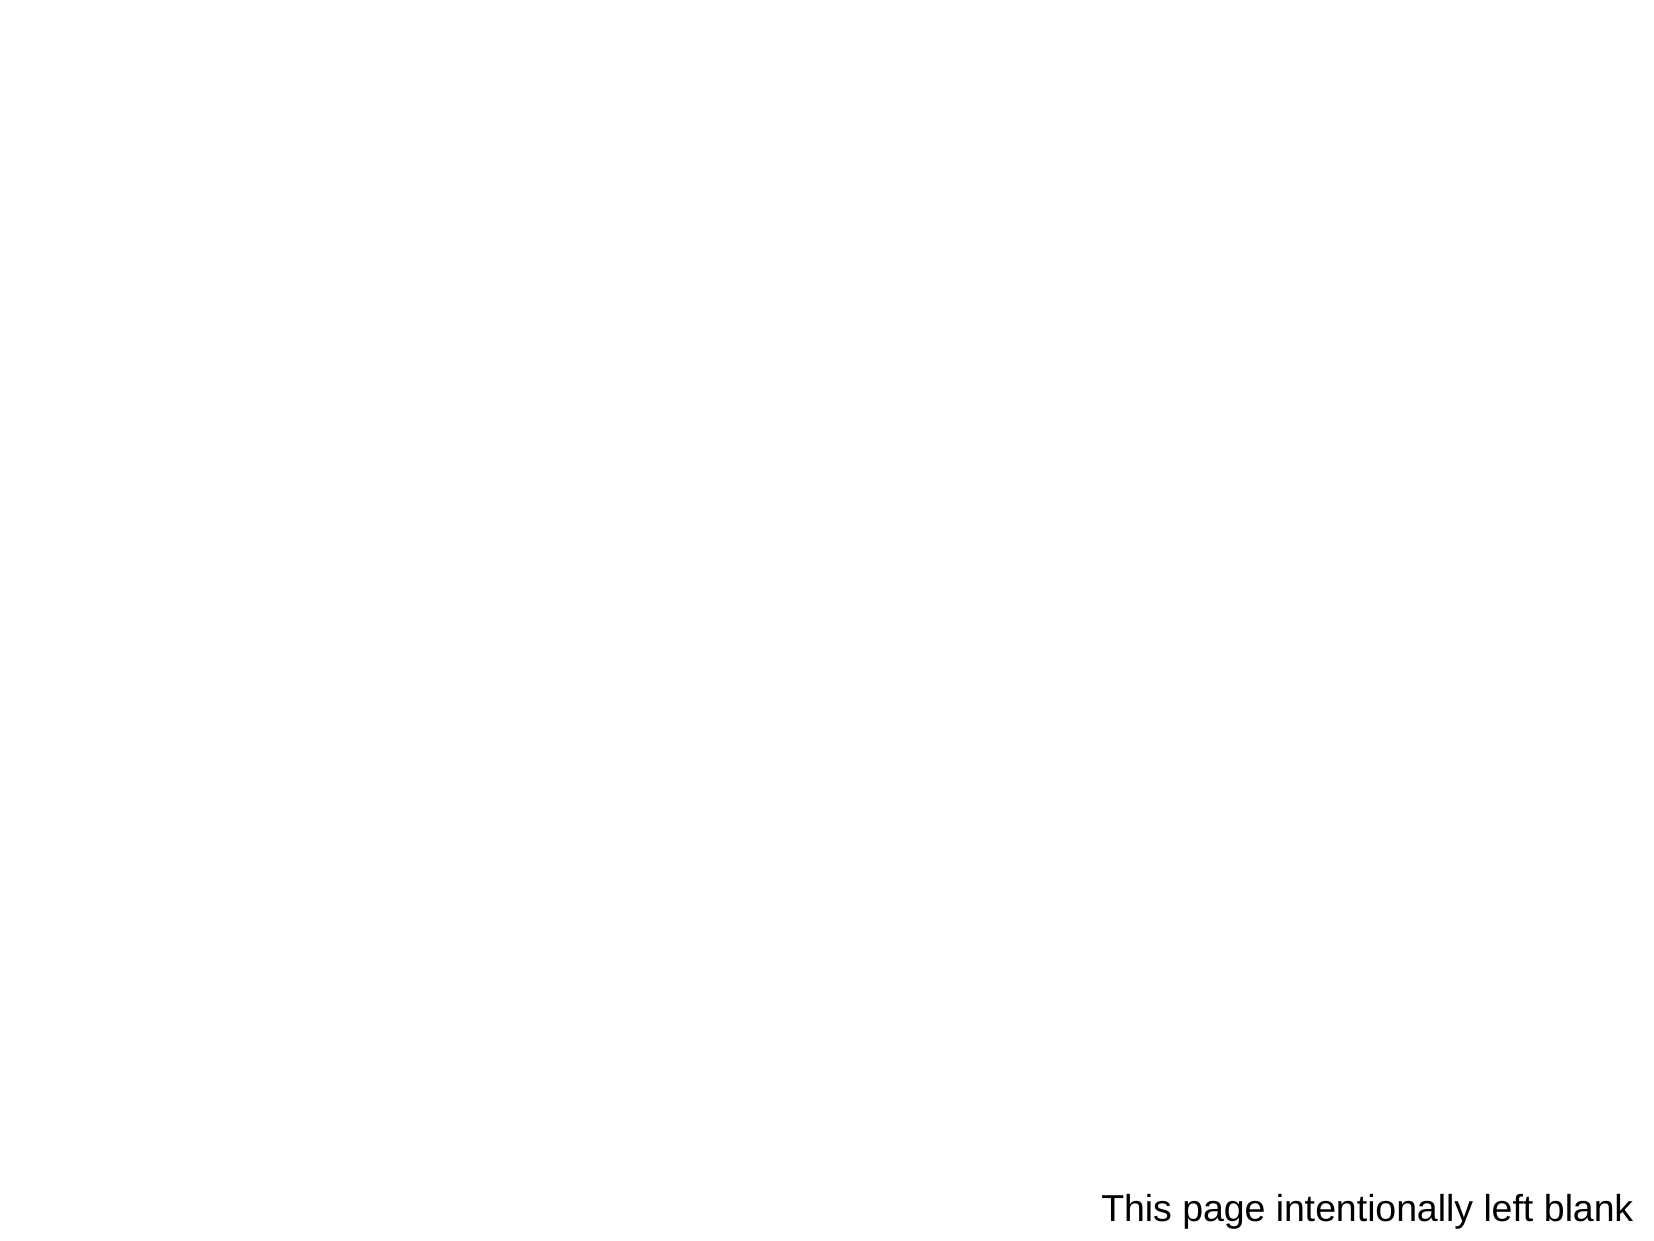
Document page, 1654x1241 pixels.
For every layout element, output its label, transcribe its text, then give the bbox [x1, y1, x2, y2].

text_box This page intentionally left blank [1086, 1180, 1649, 1238]
